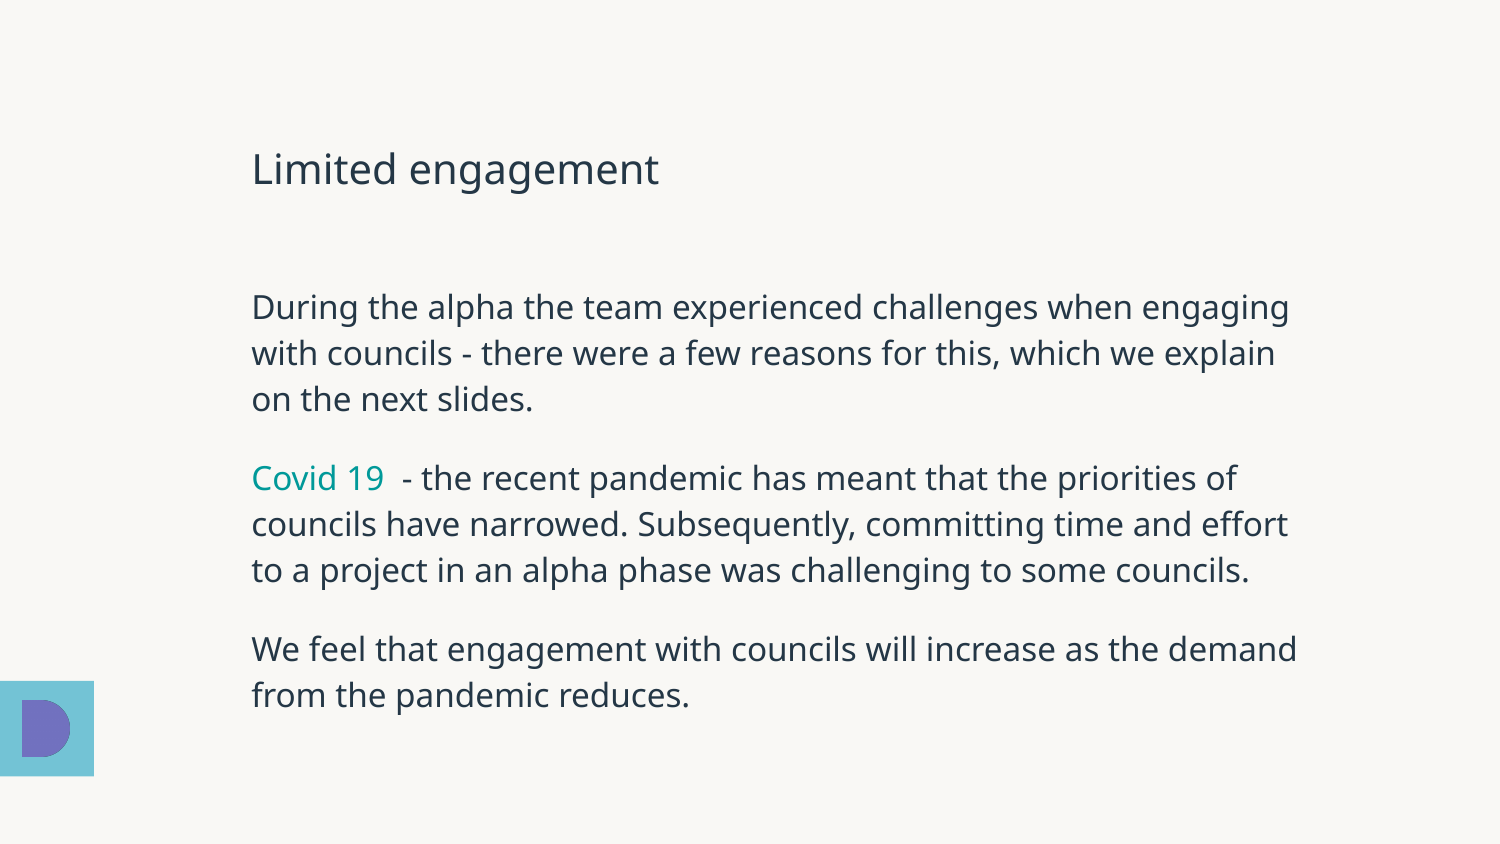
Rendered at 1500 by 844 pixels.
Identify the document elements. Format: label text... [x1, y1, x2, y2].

title Limited engagement [236, 118, 1329, 238]
picture [22, 700, 70, 757]
list During the alpha the team experienced challenges when engaging with councils - there were a few reasons for this, which we explain on the next slides. Covid 19 - the recent pandemic has meant that the priorities of councils have narrowed. Subsequently, committing time and effort to a project in an alpha phase was challenging to some councils. We feel that engagement with councils will increase as the demand from the pandemic reduces. [236, 265, 1329, 681]
